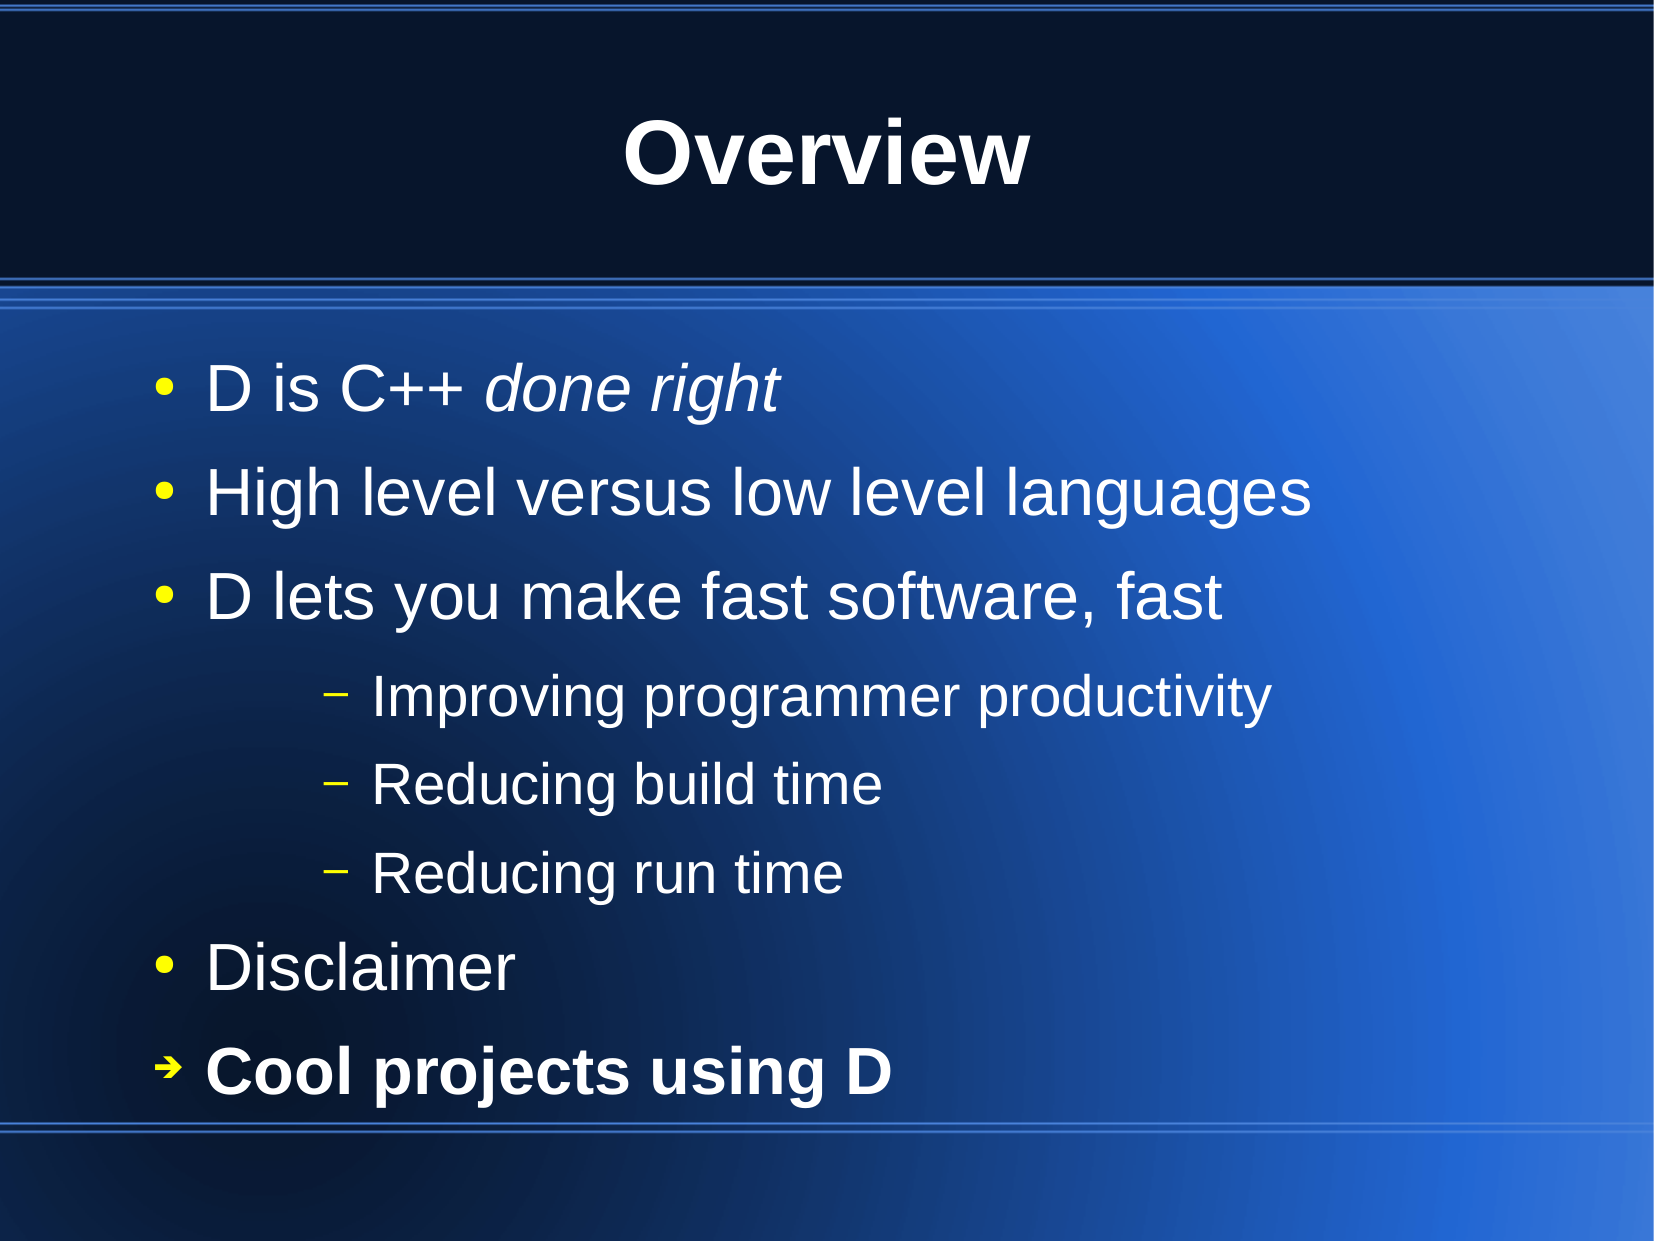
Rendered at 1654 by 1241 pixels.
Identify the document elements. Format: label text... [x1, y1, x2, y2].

picture [0, 0, 1654, 1241]
list D is C++ done right High level versus low level languages D lets you make fast software, fast Improving programmer productivity Reducing build time Reducing run time Disclaimer Cool projects using D [134, 350, 1516, 1133]
title Overview [82, 49, 1571, 257]
